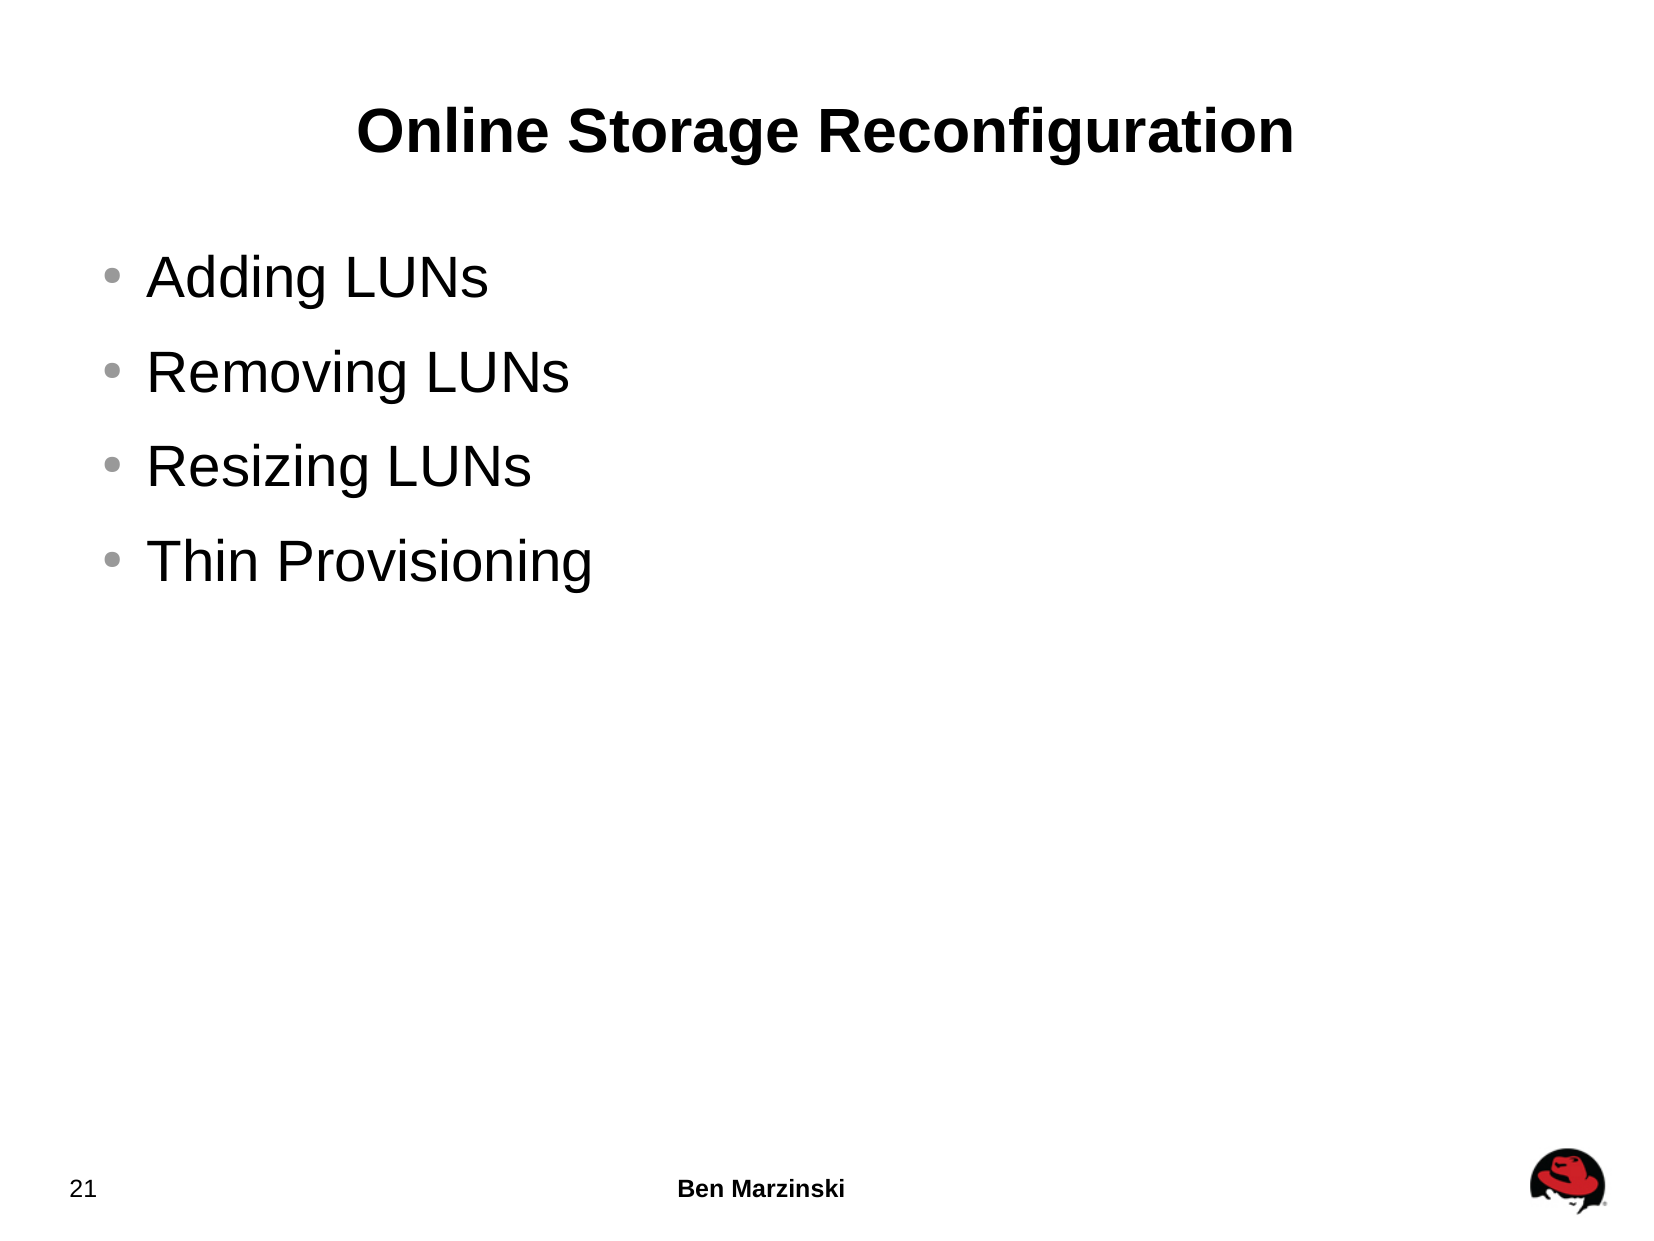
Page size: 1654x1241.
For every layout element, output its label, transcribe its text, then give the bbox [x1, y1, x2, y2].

list Adding LUNs Removing LUNs Resizing LUNs Thin Provisioning [86, 244, 1576, 1024]
title Online Storage Reconfiguration [82, 45, 1571, 218]
picture [1529, 1146, 1613, 1224]
